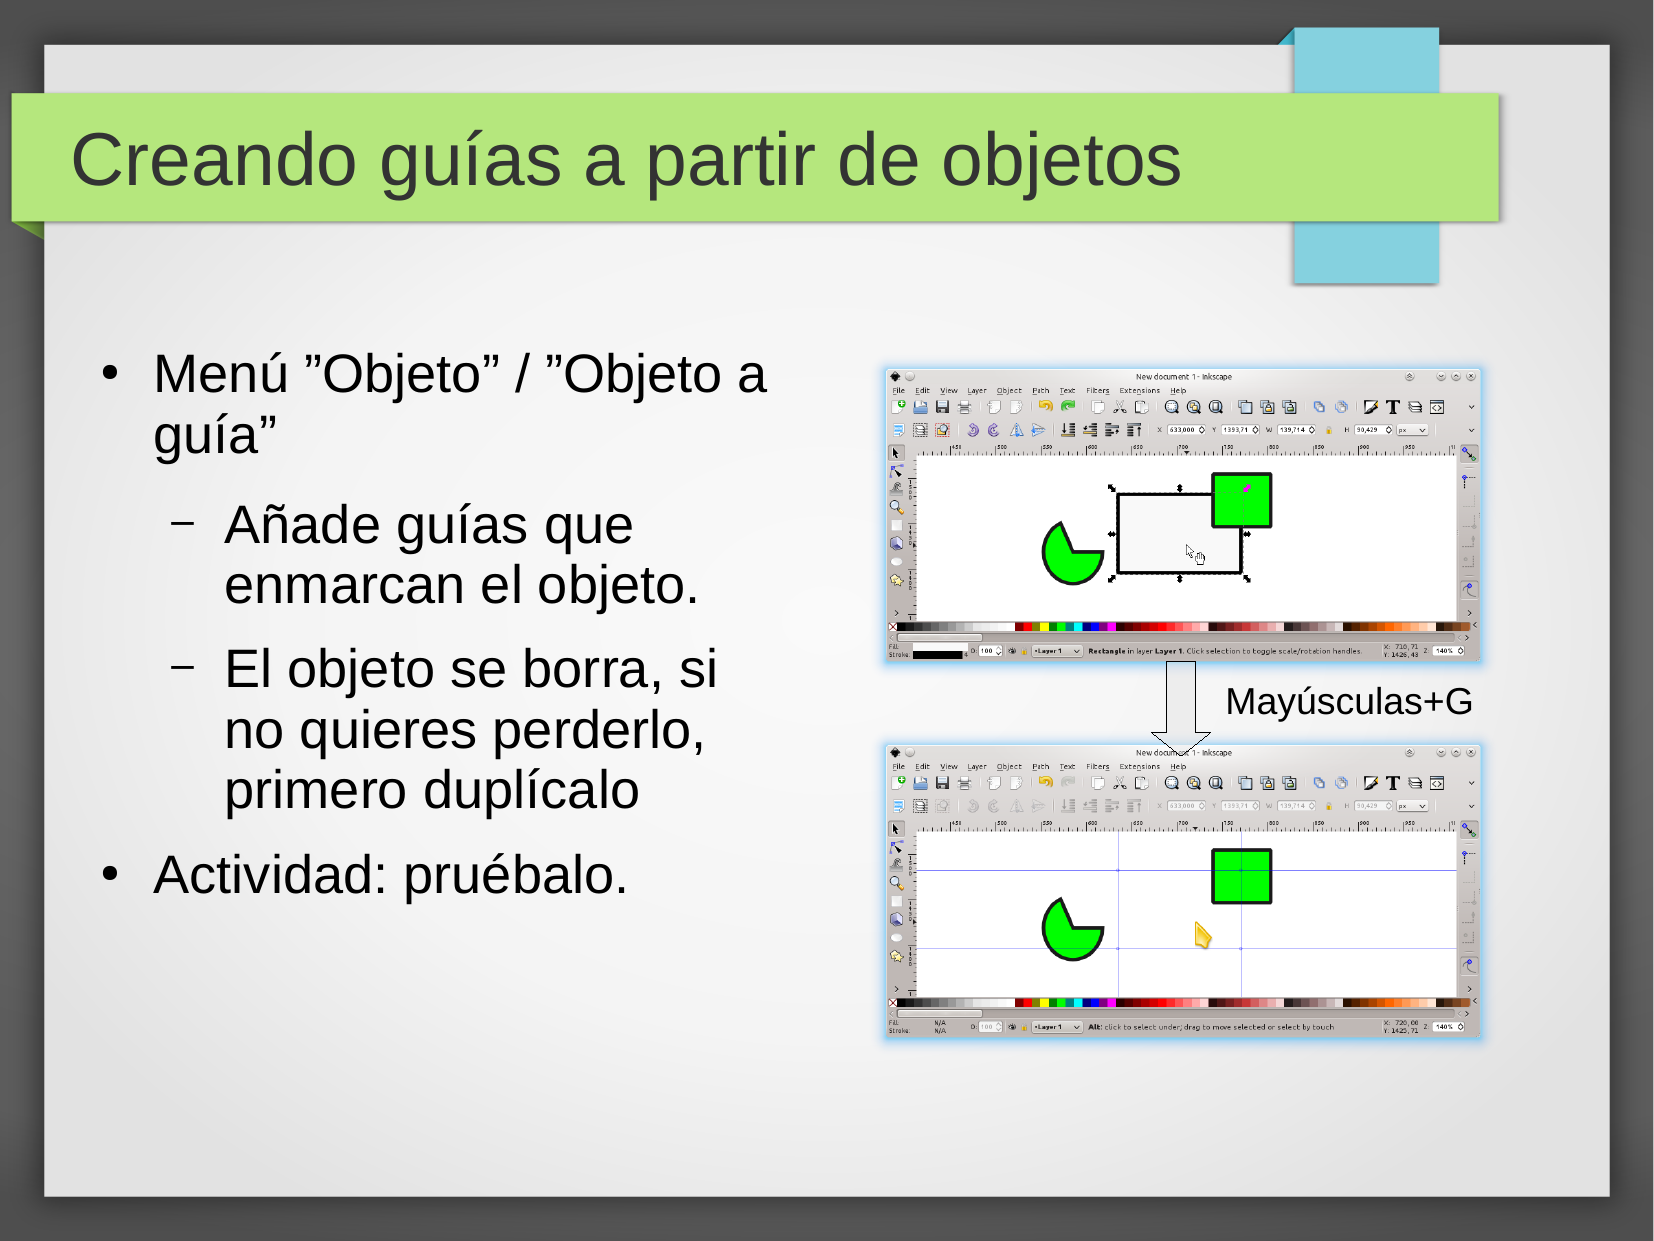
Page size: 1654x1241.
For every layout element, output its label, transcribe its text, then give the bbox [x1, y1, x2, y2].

title Creando guías a partir de objetos [70, 106, 1229, 213]
text_box [1151, 661, 1211, 756]
picture [0, 0, 1654, 1241]
list Menú ”Objeto” / ”Objeto a guía” Añade guías que enmarcan el objeto. El objeto se borra, si no quieres perderlo, primero duplícalo Actividad: pruébalo. [82, 343, 793, 1063]
text_box Mayúsculas+G [1210, 673, 1490, 731]
